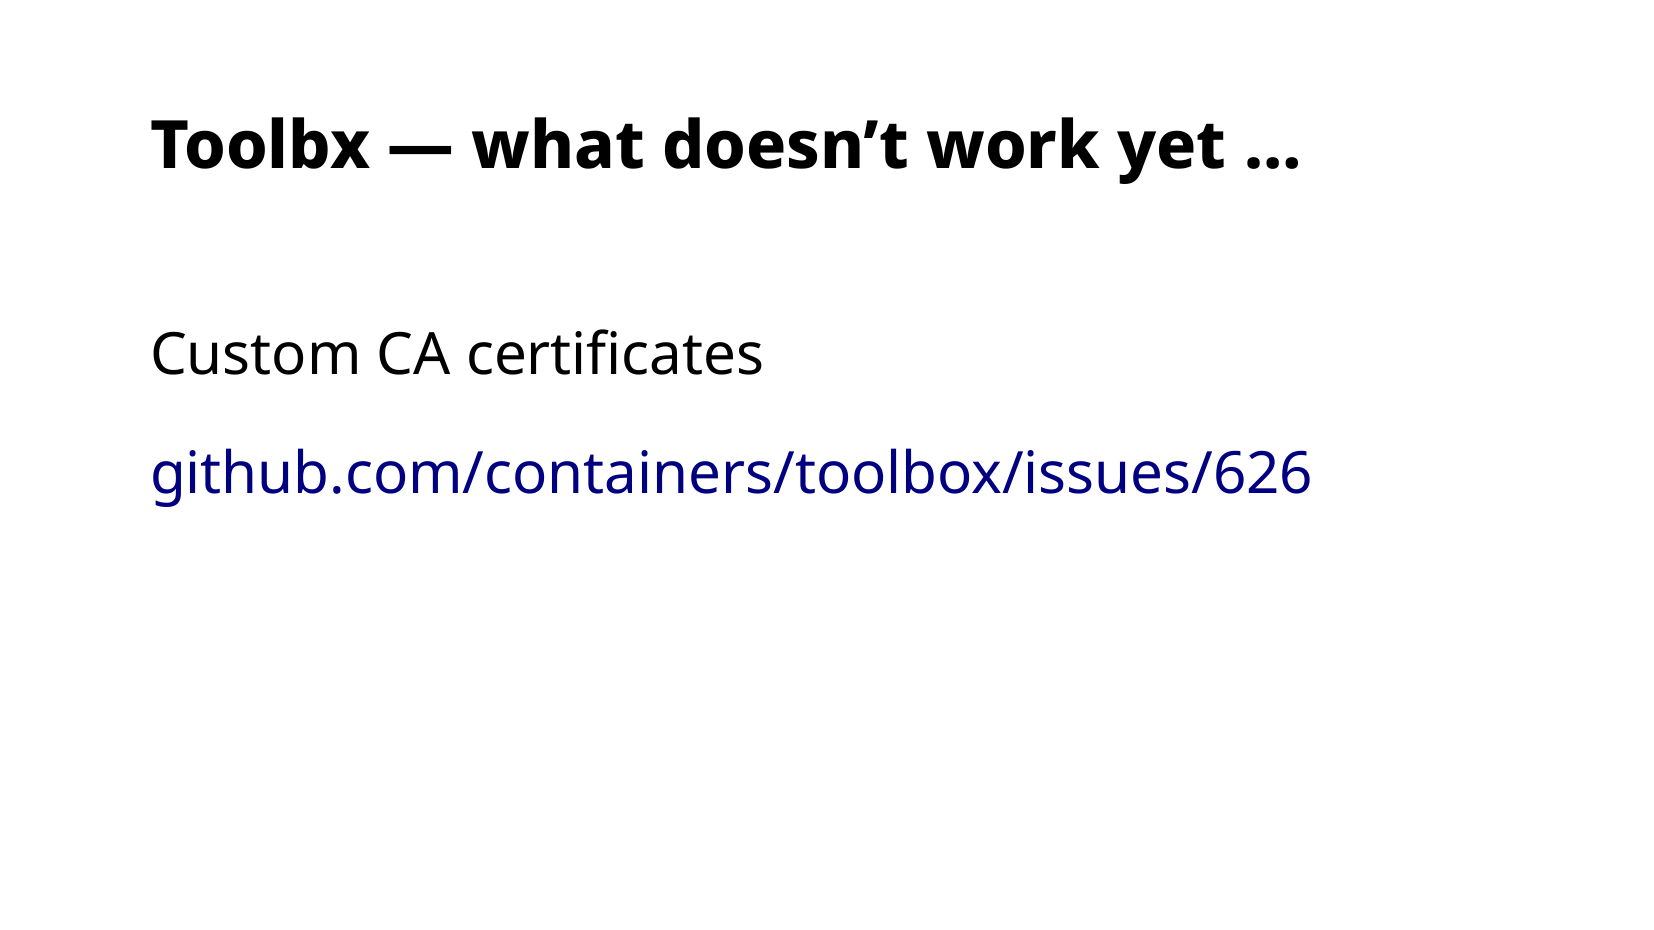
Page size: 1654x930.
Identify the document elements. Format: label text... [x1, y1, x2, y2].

subtitle Custom CA certificates github.com/containers/toolbox/issues/626 [150, 272, 1501, 812]
title Toolbx — what doesn’t work yet … [150, 107, 1501, 188]
